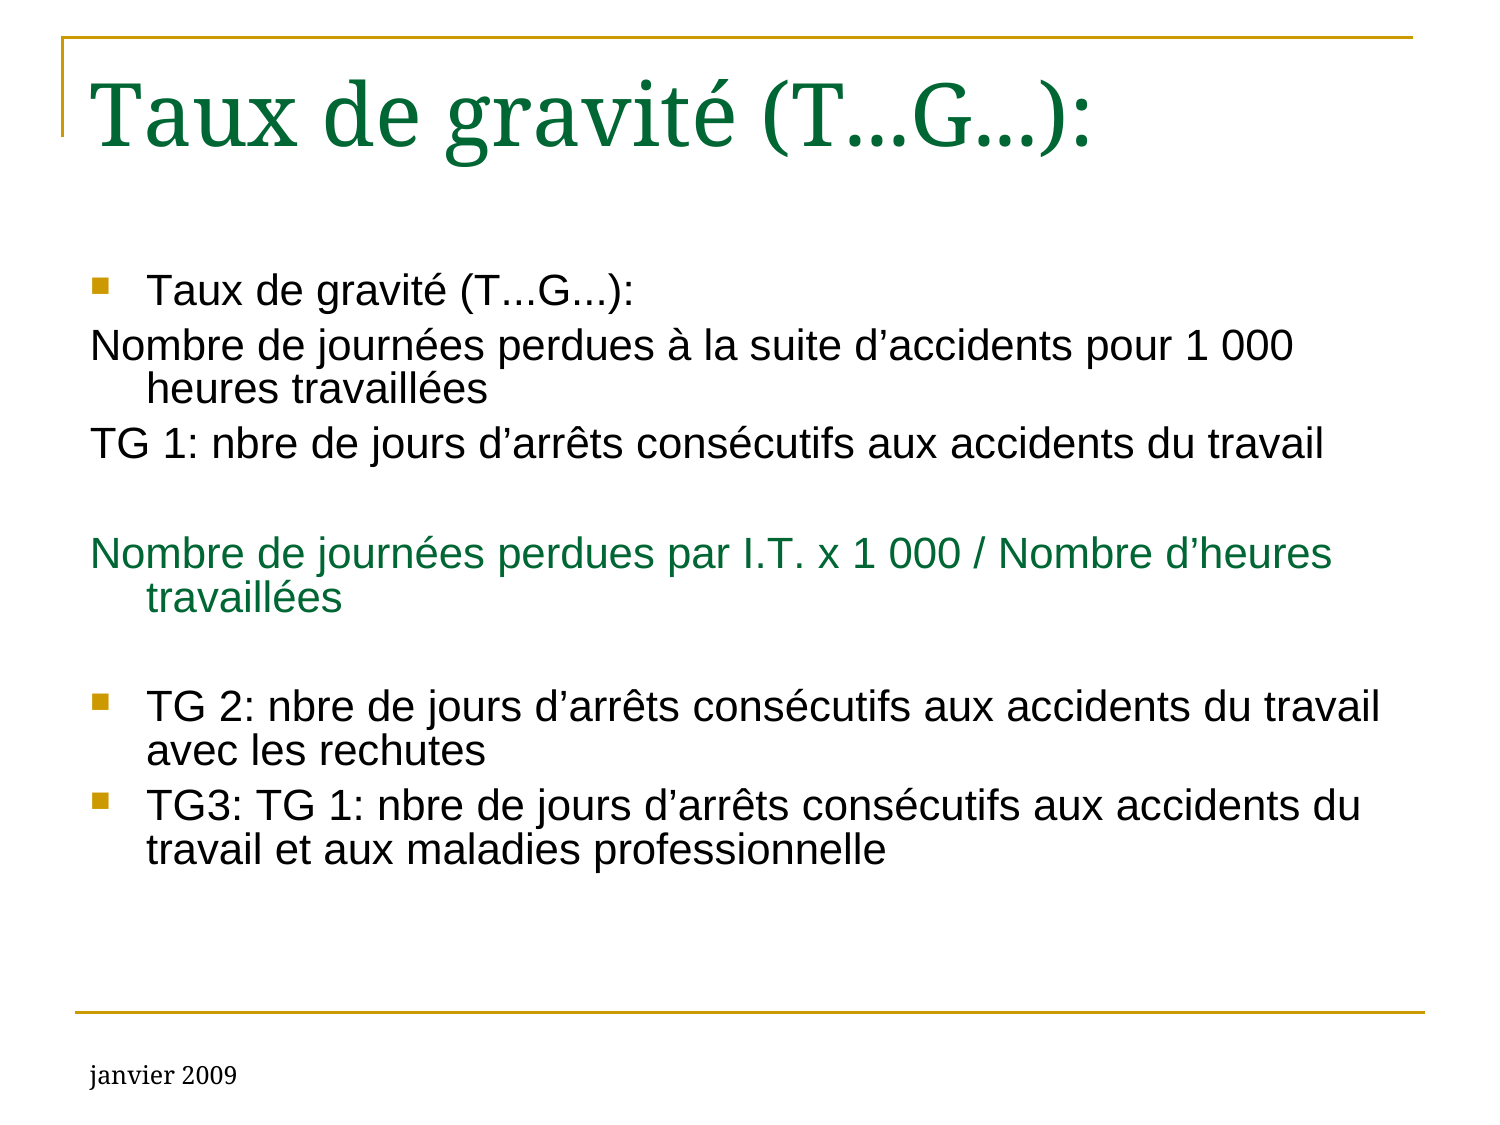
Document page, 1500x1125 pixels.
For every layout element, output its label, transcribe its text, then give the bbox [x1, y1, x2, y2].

list Taux de gravité (T...G...): Nombre de journées perdues à la suite d’accidents pour 1 000 heures travaillées TG 1: nbre de jours d’arrêts consécutifs aux accidents du travail Nombre de journées perdues par I.T. x 1 000 / Nombre d’heures travaillées TG 2: nbre de jours d’arrêts consécutifs aux accidents du travail avec les rechutes TG3: TG 1: nbre de jours d’arrêts consécutifs aux accidents du travail et aux maladies professionnelle [75, 262, 1426, 1006]
title Taux de gravité (T...G...): [75, 45, 1426, 233]
